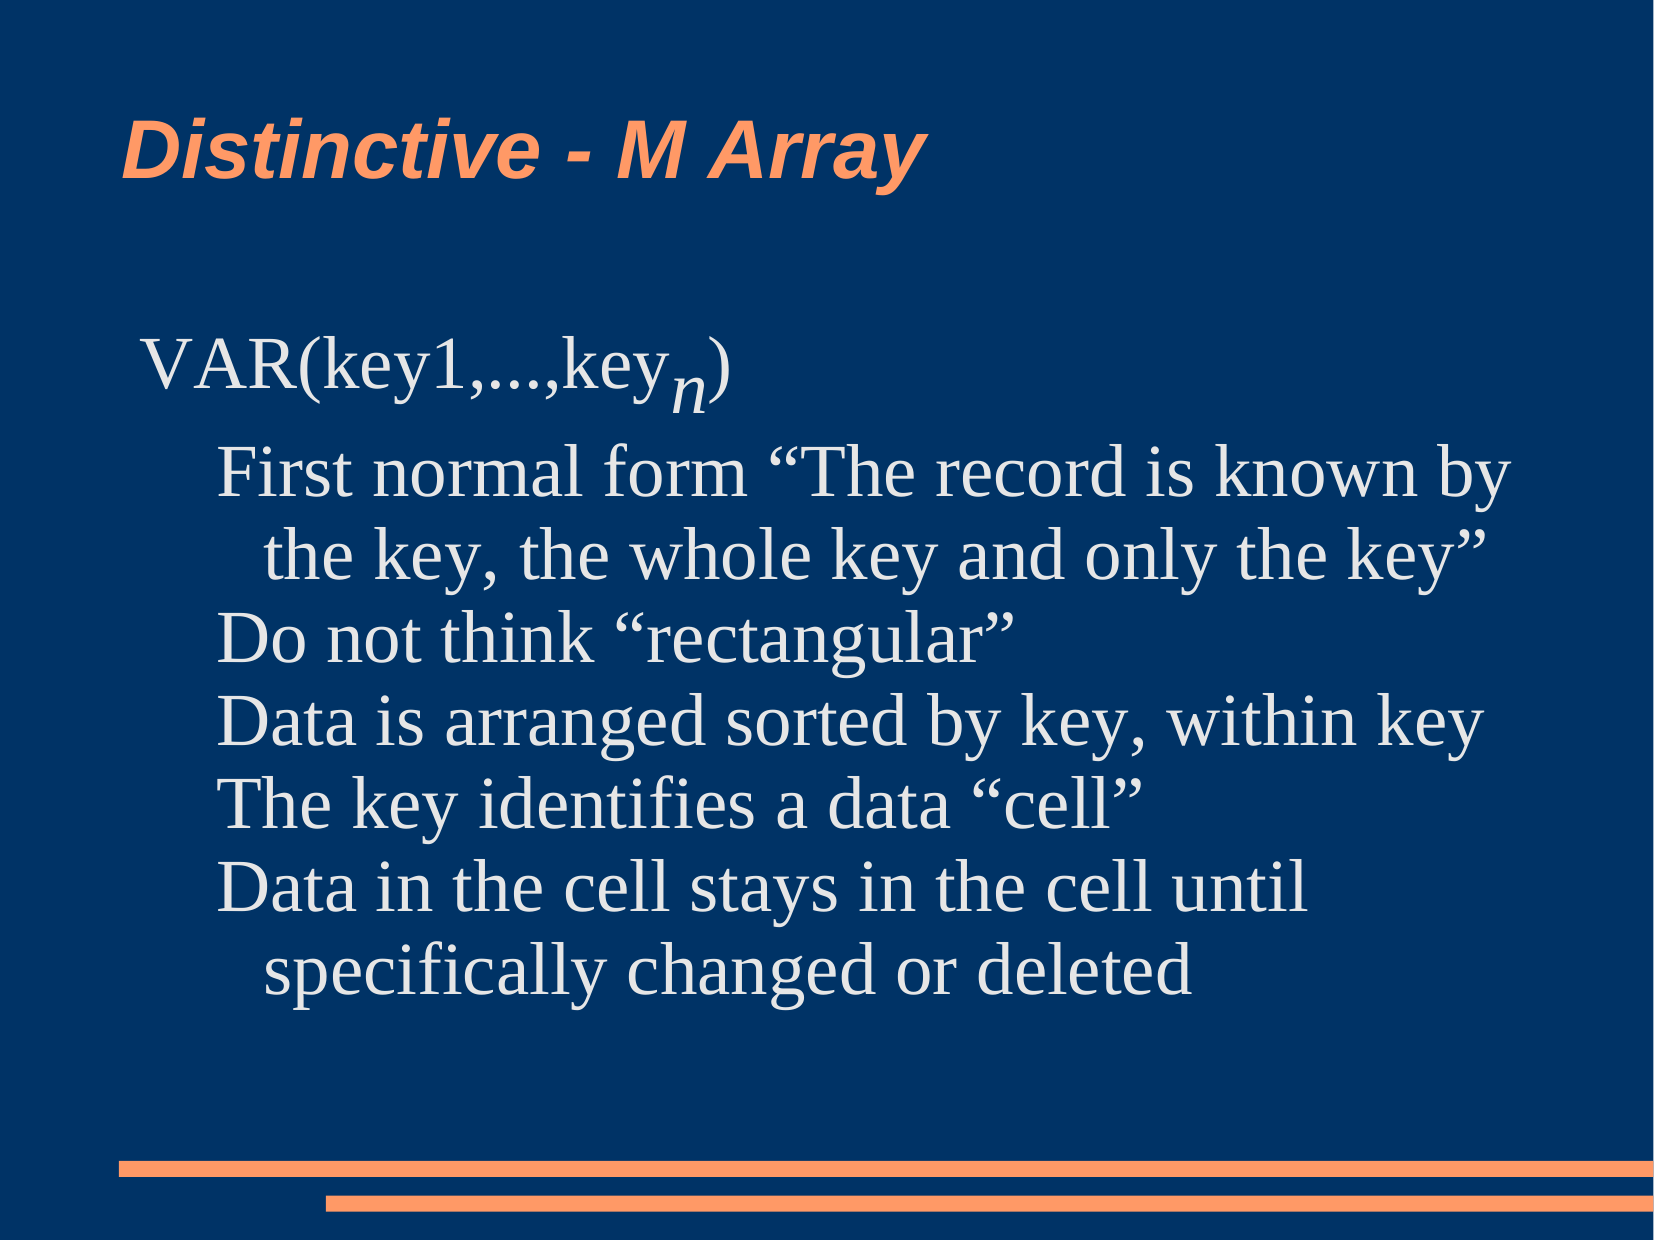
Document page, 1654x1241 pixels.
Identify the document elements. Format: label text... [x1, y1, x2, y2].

title Distinctive - M Array [121, 53, 1534, 247]
list VAR(key1,...,keyn) First normal form “The record is known by the key, the whole key and only the key” Do not think “rectangular” Data is arranged sorted by key, within key The key identifies a data “cell” Data in the cell stays in the cell until specifically changed or deleted [121, 322, 1561, 1118]
